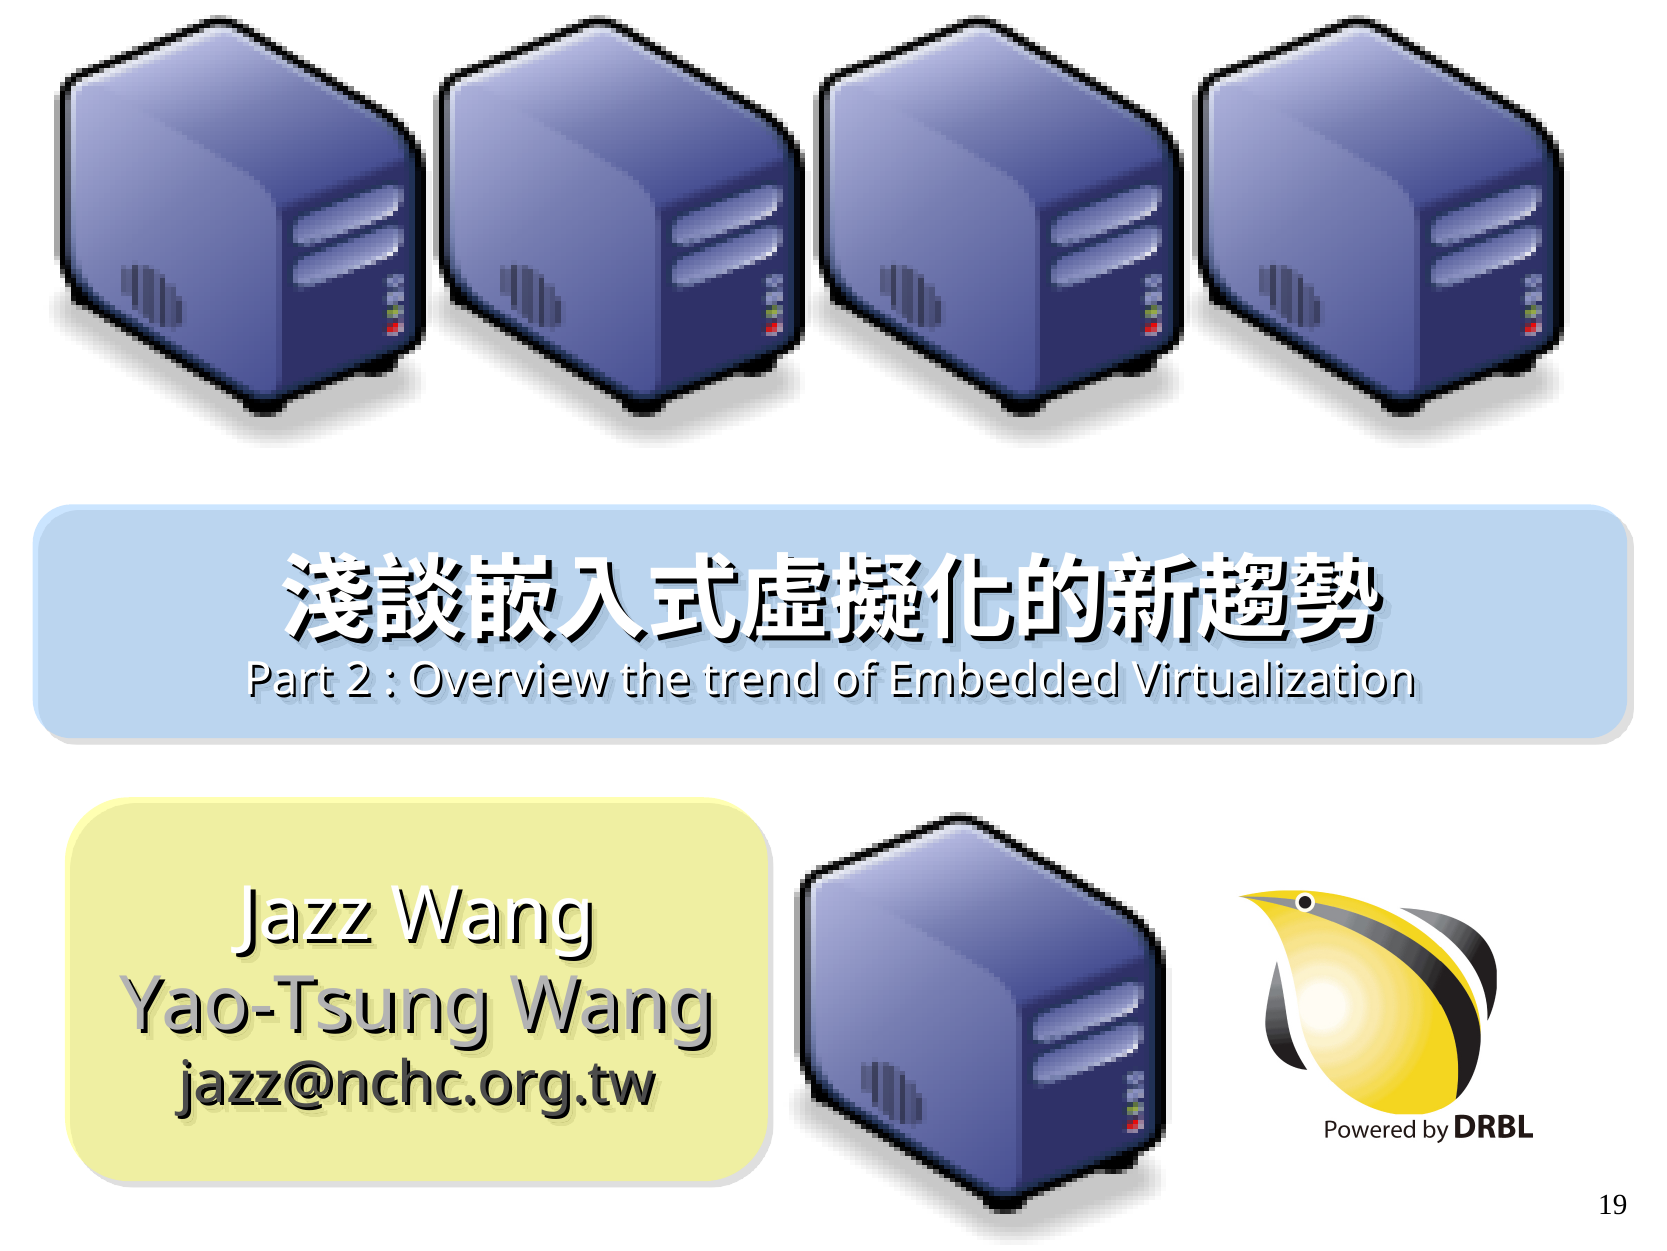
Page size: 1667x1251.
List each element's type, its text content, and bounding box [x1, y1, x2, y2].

picture [1224, 874, 1548, 1152]
picture [767, 799, 1211, 1249]
text_box 淺談嵌入式虛擬化的新趨勢 Part 2 : Overview the trend of Embedded Virtualization [32, 504, 1628, 739]
picture [27, 2, 1609, 502]
text_box Jazz Wang Yao-Tsung Wang jazz@nchc.org.tw [64, 797, 767, 1182]
